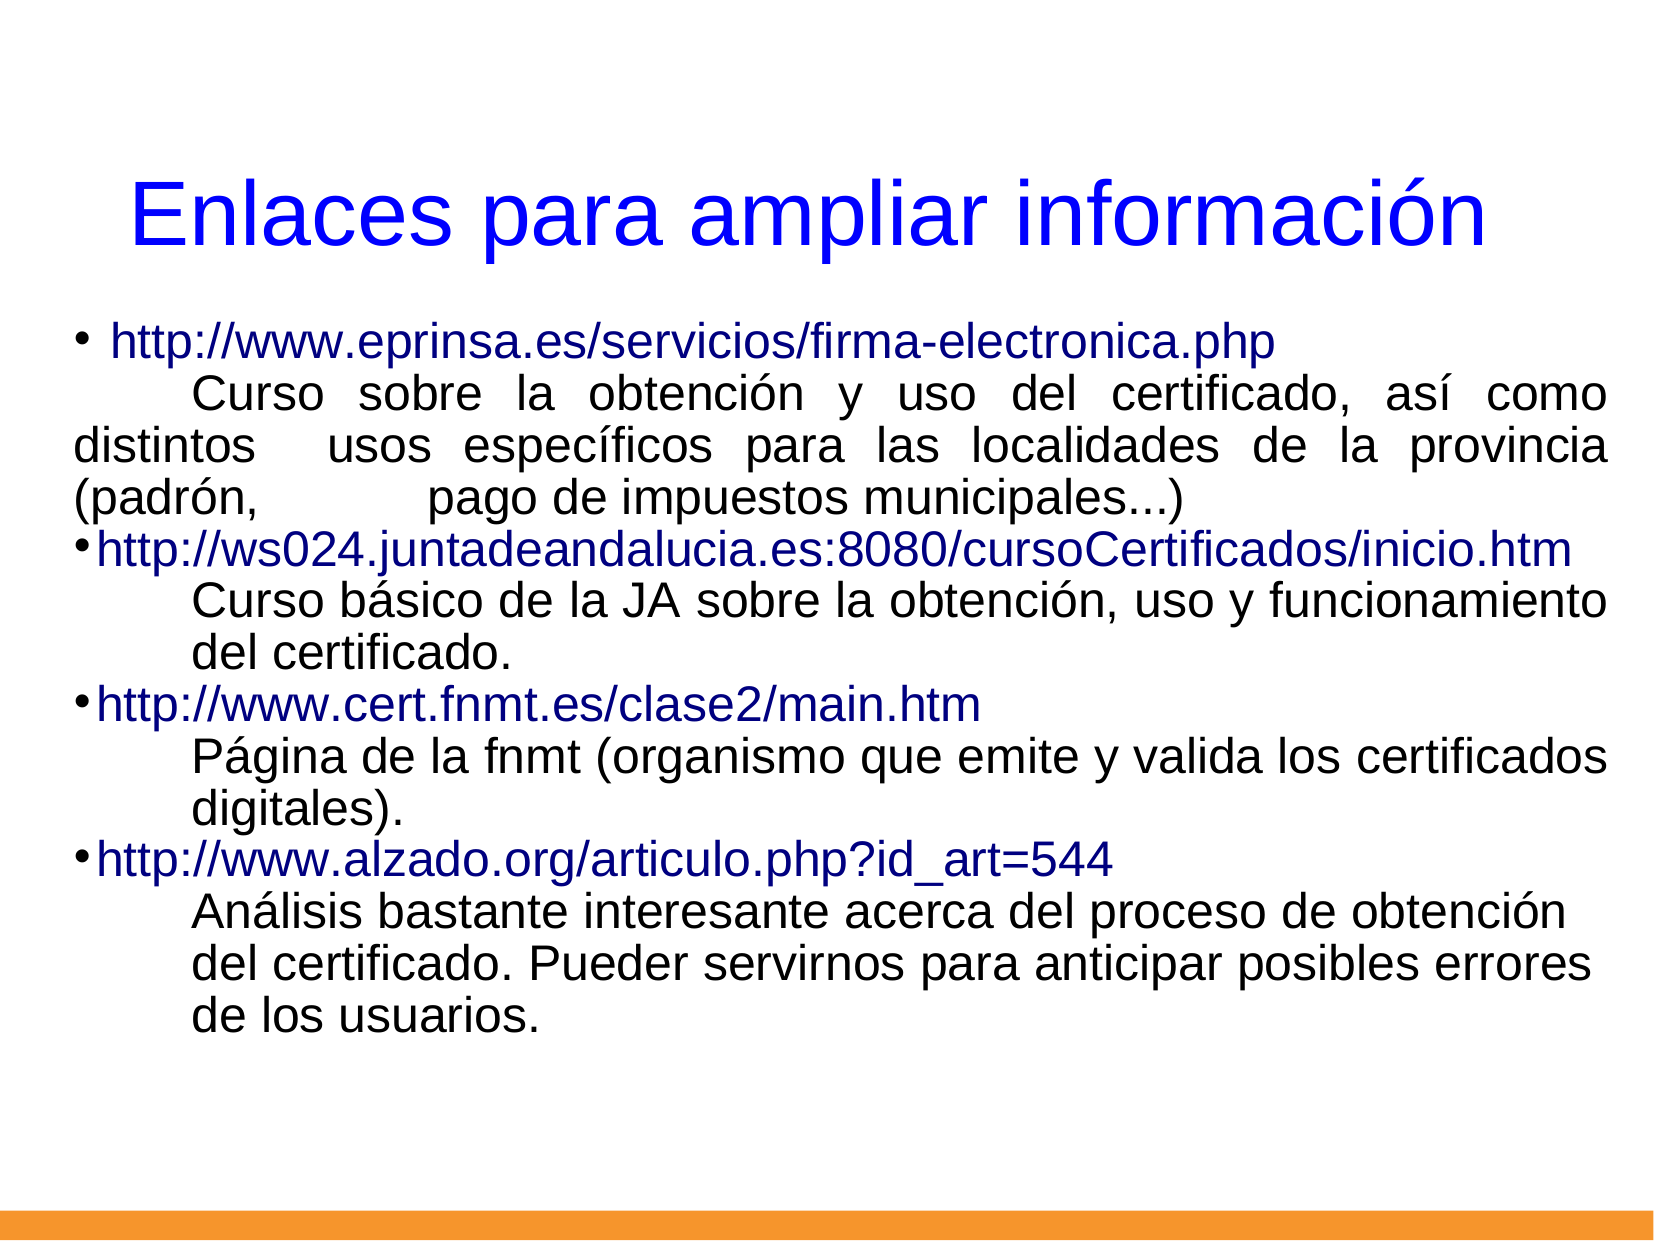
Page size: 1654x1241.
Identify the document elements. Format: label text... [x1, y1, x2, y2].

title Enlaces para ampliar información [65, 161, 1554, 266]
text_box http://www.eprinsa.es/servicios/firma-electronica.php Curso sobre la obtención y uso del certificado, así como distintos usos específicos para las localidades de la provincia (padrón, pago de impuestos municipales...) http://ws024.juntadeandalucia.es:8080/cursoCertificados/inicio.htm Curso básico de la JA sobre la obtención, uso y funcionamiento del certificado. http://www.cert.fnmt.es/clase2/main.htm Página de la fnmt (organismo que emite y valida los certificados digitales). http://www.alzado.org/articulo.php?id_art=544 Análisis bastante interesante acerca del proceso de obtención del certificado. Pueder servirnos para anticipar posibles errores de los usuarios. [59, 310, 1625, 1096]
